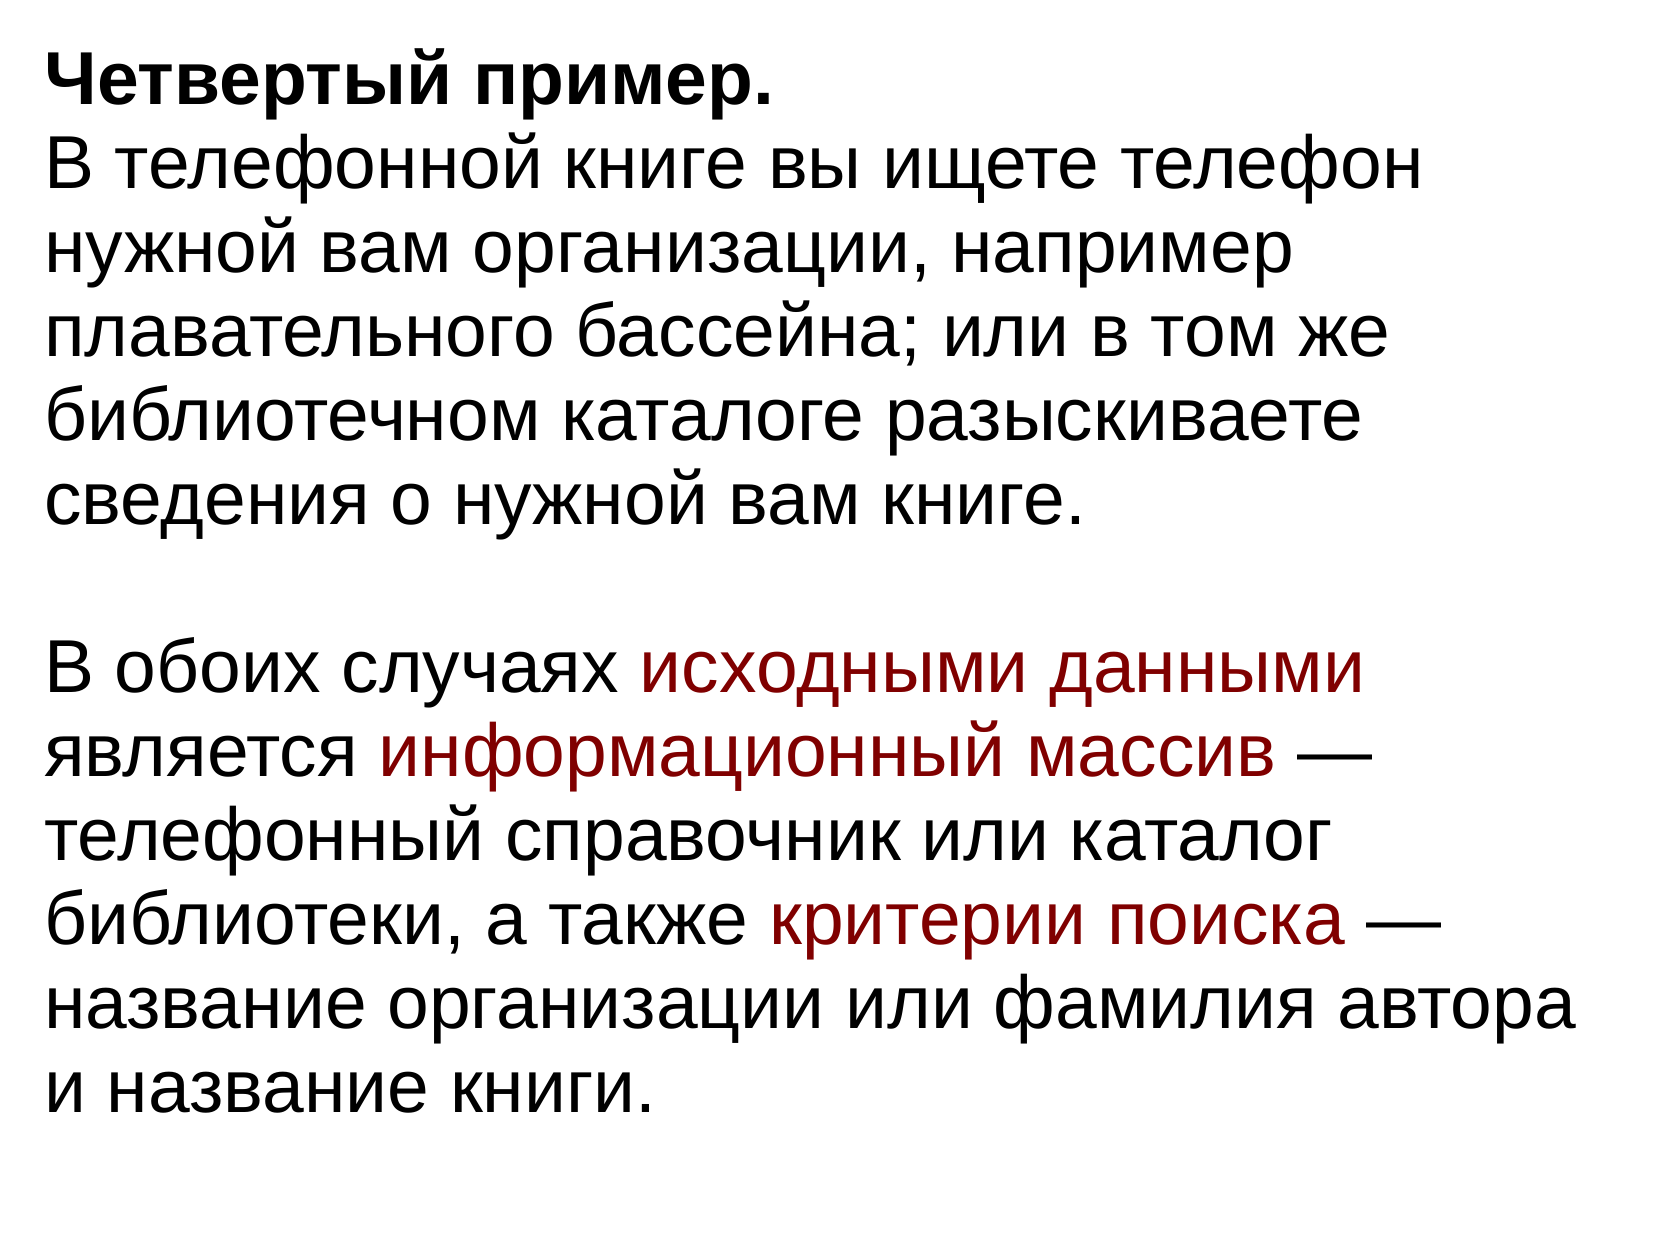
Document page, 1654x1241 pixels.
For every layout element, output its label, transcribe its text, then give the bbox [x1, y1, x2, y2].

text_box Четвертый пример. В телефонной книге вы ищете телефон нужной вам организации, например плавательного бассейна; или в том же библиотечном каталоге разыскиваете сведения о нужной вам книге. В обоих случаях исходными данными является информационный массив — телефонный справочник или каталог библиотеки, а также критерии поиска — название организации или фамилия автора и название книги. [29, 29, 1625, 1137]
